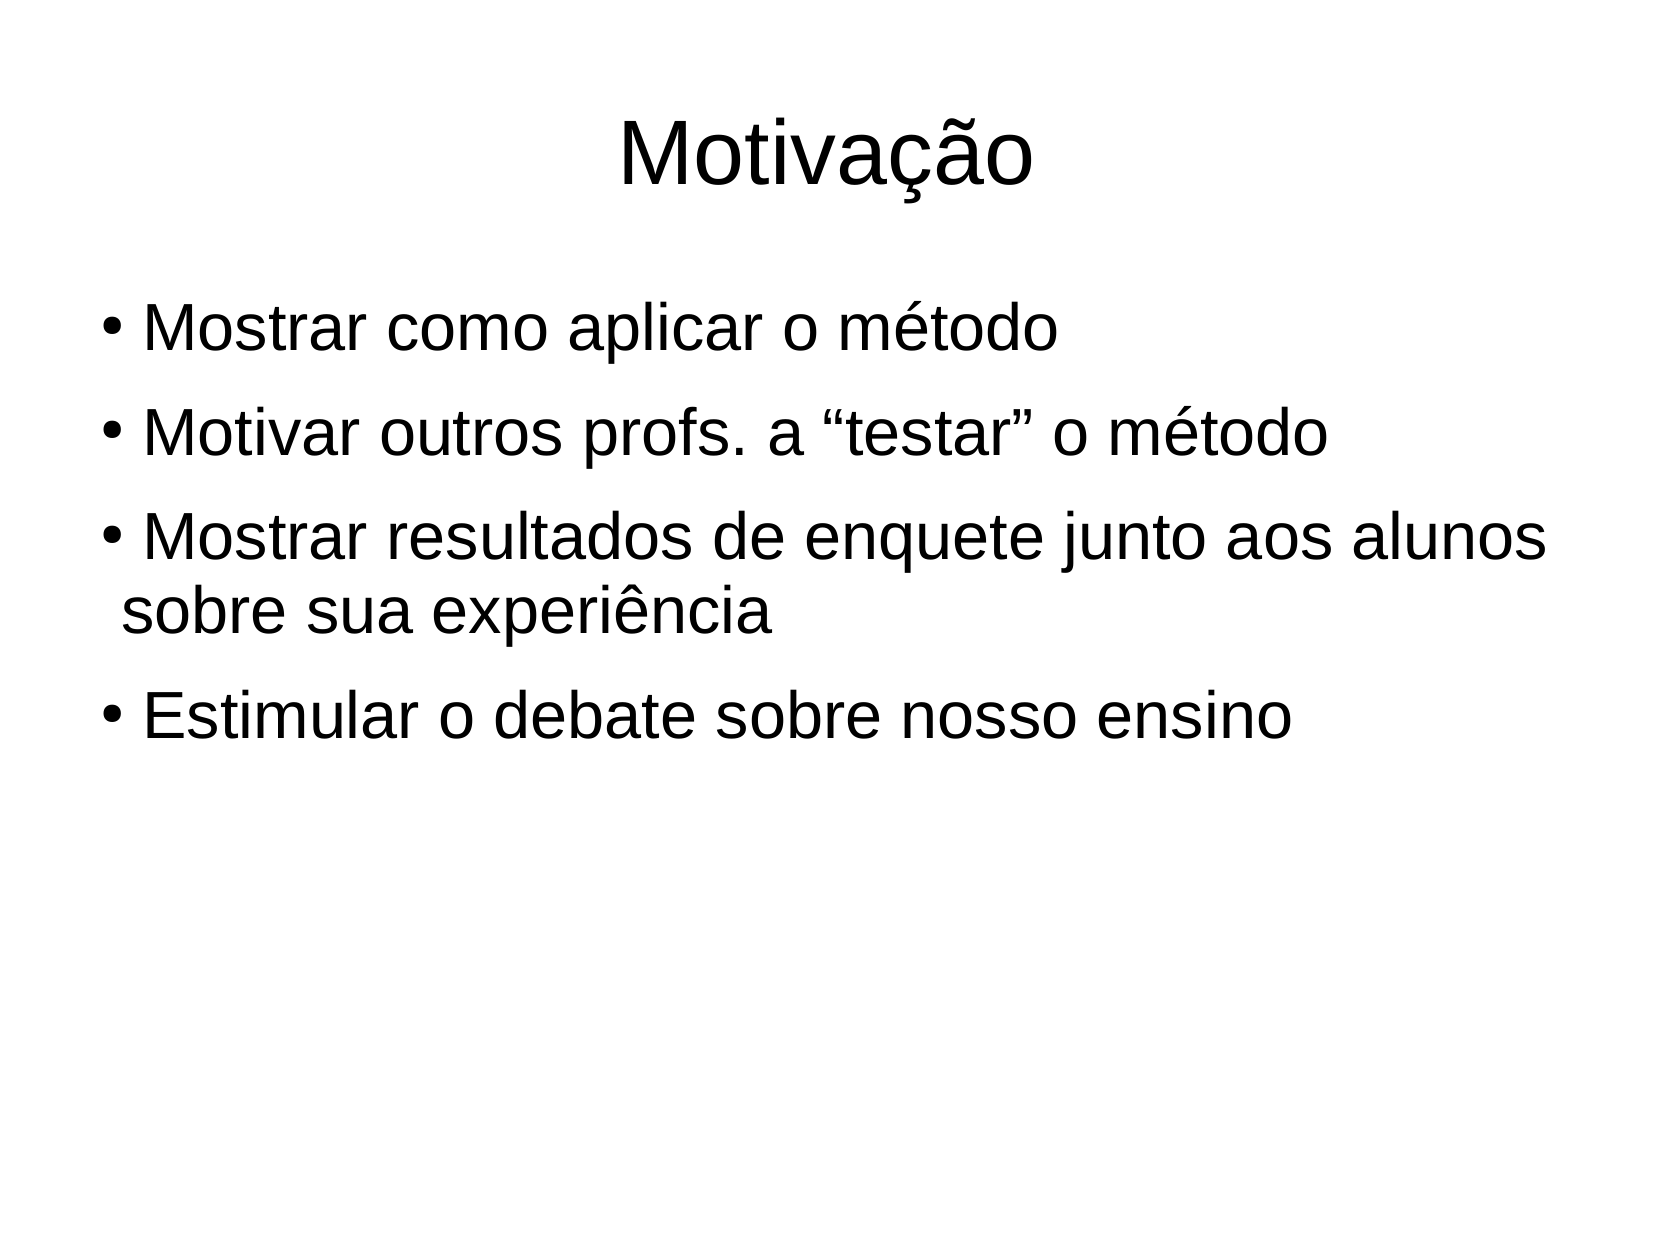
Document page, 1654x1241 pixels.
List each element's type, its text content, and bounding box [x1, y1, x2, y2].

list Mostrar como aplicar o método Motivar outros profs. a “testar” o método Mostrar resultados de enquete junto aos alunos sobre sua experiência Estimular o debate sobre nosso ensino [82, 290, 1571, 1109]
title Motivação [82, 49, 1571, 257]
